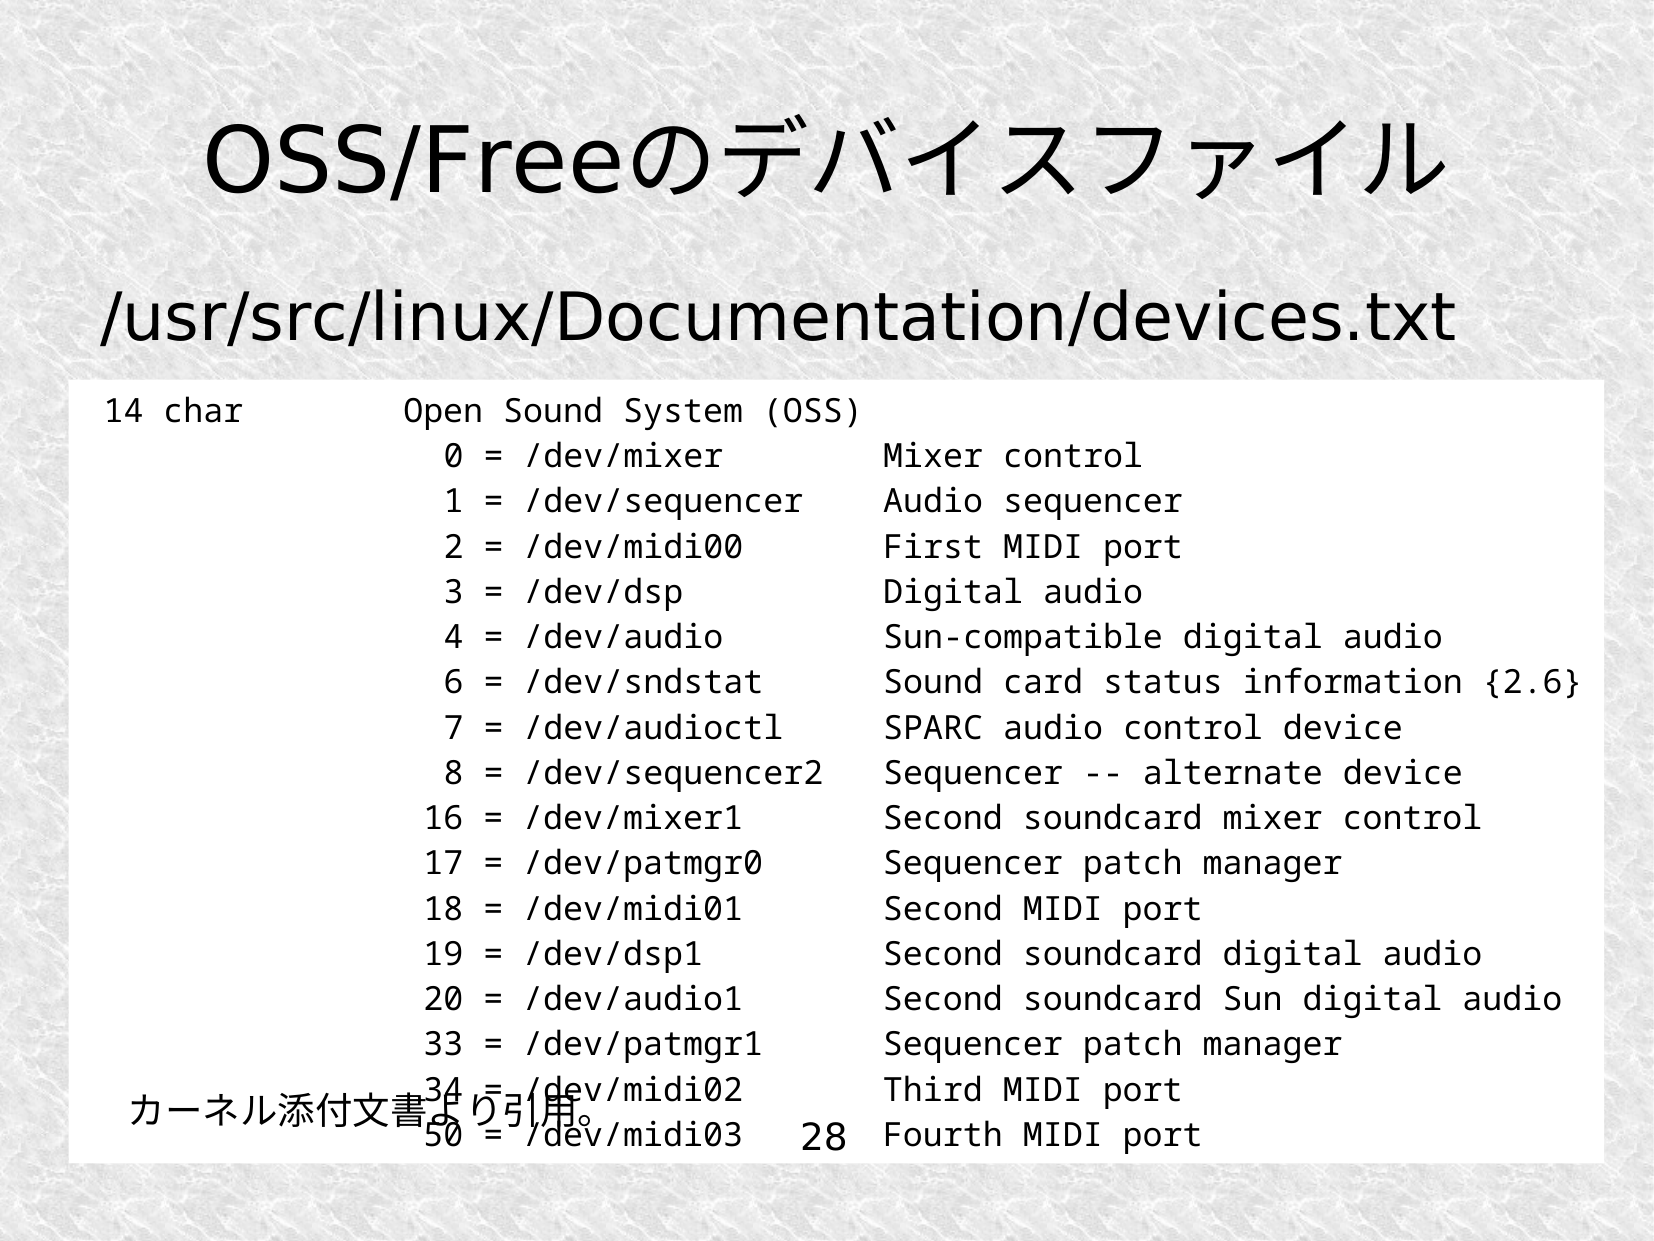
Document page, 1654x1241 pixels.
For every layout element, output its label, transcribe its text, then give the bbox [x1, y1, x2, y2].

list /usr/src/linux/Documentation/devices.txt [82, 278, 1571, 357]
text_box <番号> [752, 1108, 895, 1182]
picture [0, 0, 1654, 1241]
text_box カーネル添付文書より引用。 [112, 1073, 630, 1127]
text_box 14 char Open Sound System (OSS) 0 = /dev/mixer Mixer control 1 = /dev/sequencer Audio sequencer 2 = /dev/midi00 First MIDI port 3 = /dev/dsp Digital audio 4 = /dev/audio Sun-compatible digital audio 6 = /dev/sndstat Sound card status information {2.6} 7 = /dev/audioctl SPARC audio control device 8 = /dev/sequencer2 Sequencer -- alternate device 16 = /dev/mixer1 Second soundcard mixer control 17 = /dev/patmgr0 Sequencer patch manager 18 = /dev/midi01 Second MIDI port 19 = /dev/dsp1 Second soundcard digital audio 20 = /dev/audio1 Second soundcard Sun digital audio 33 = /dev/patmgr1 Sequencer patch manager 34 = /dev/midi02 Third MIDI port 50 = /dev/midi03 Fourth MIDI port [68, 379, 1605, 1049]
title OSS/Freeのデバイスファイル [82, 49, 1571, 257]
text_box [865, 421, 1654, 487]
